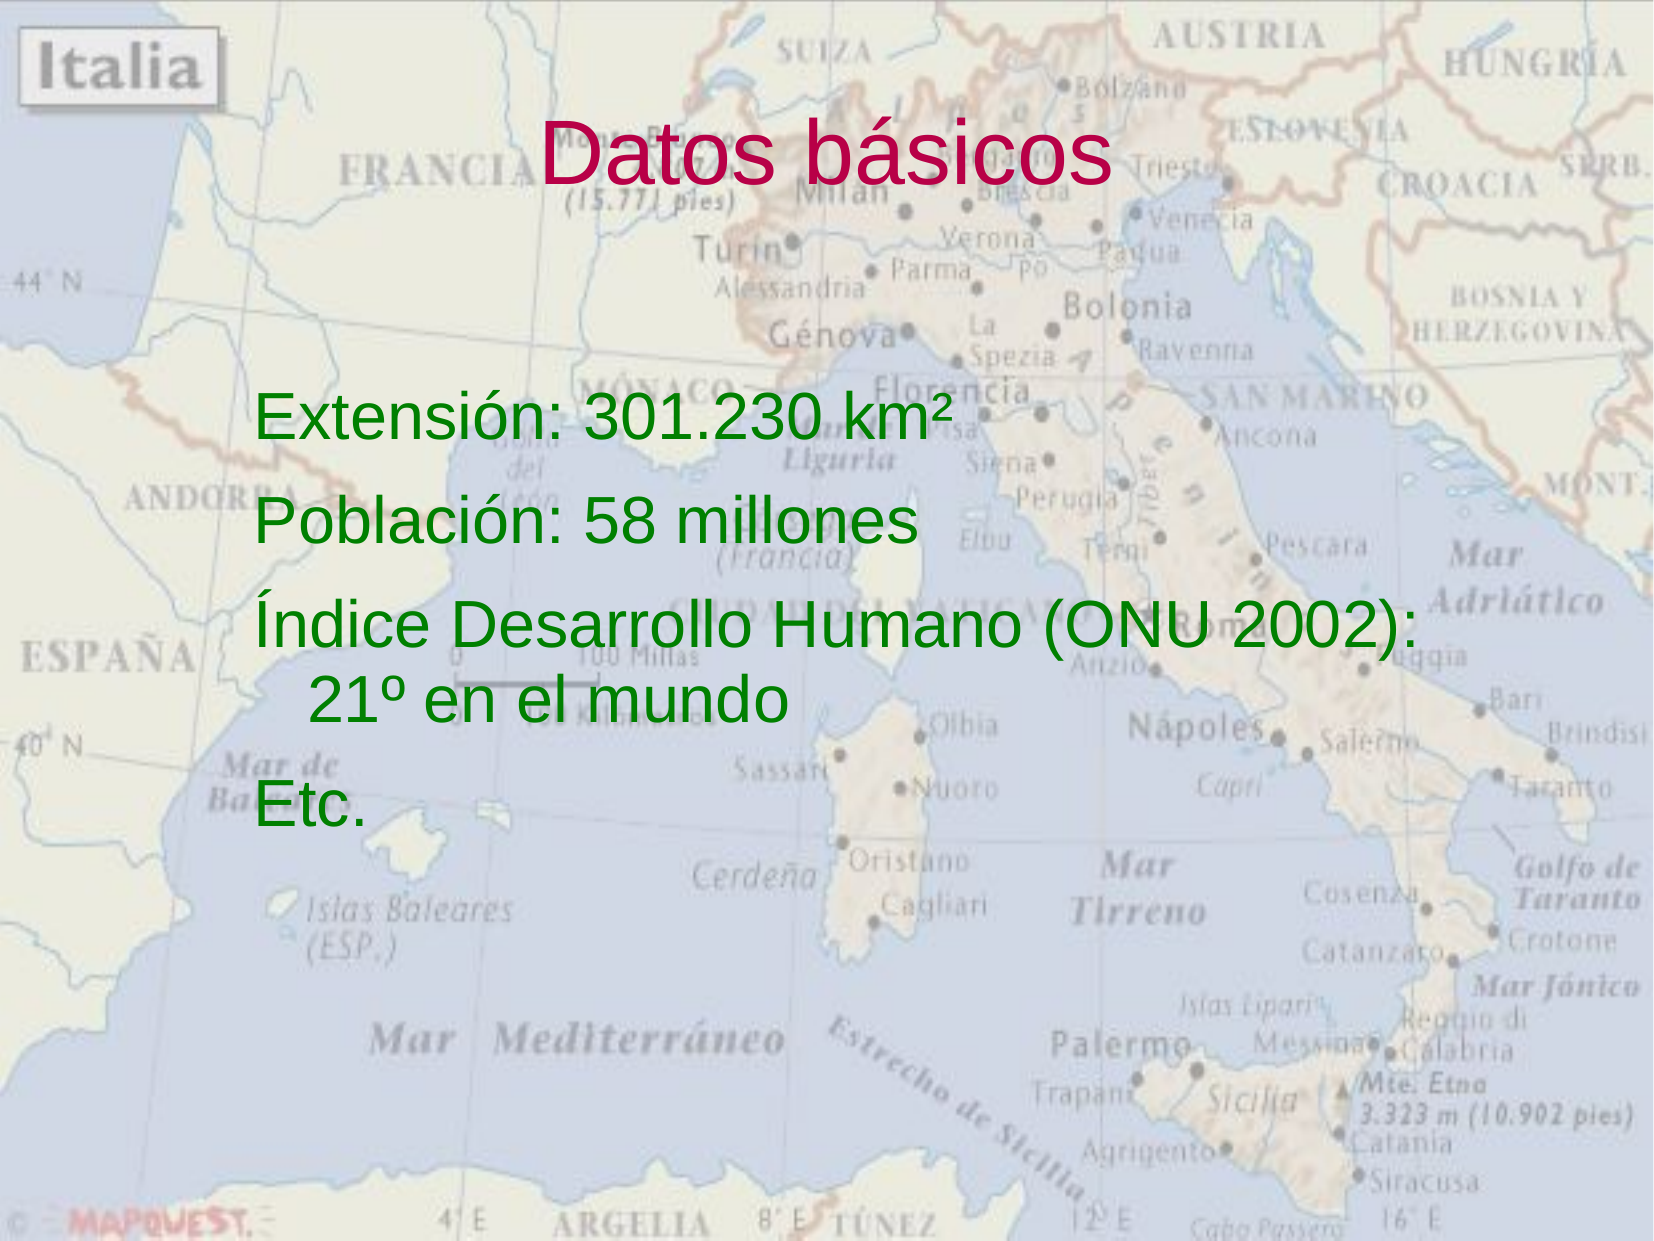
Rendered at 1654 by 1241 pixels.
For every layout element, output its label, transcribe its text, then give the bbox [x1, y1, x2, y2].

picture [0, 0, 1654, 1241]
list Extensión: 301.230 km² Población: 58 millones Índice Desarrollo Humano (ONU 2002): 21º en el mundo Etc. [236, 378, 1477, 842]
title Datos básicos [82, 49, 1571, 257]
